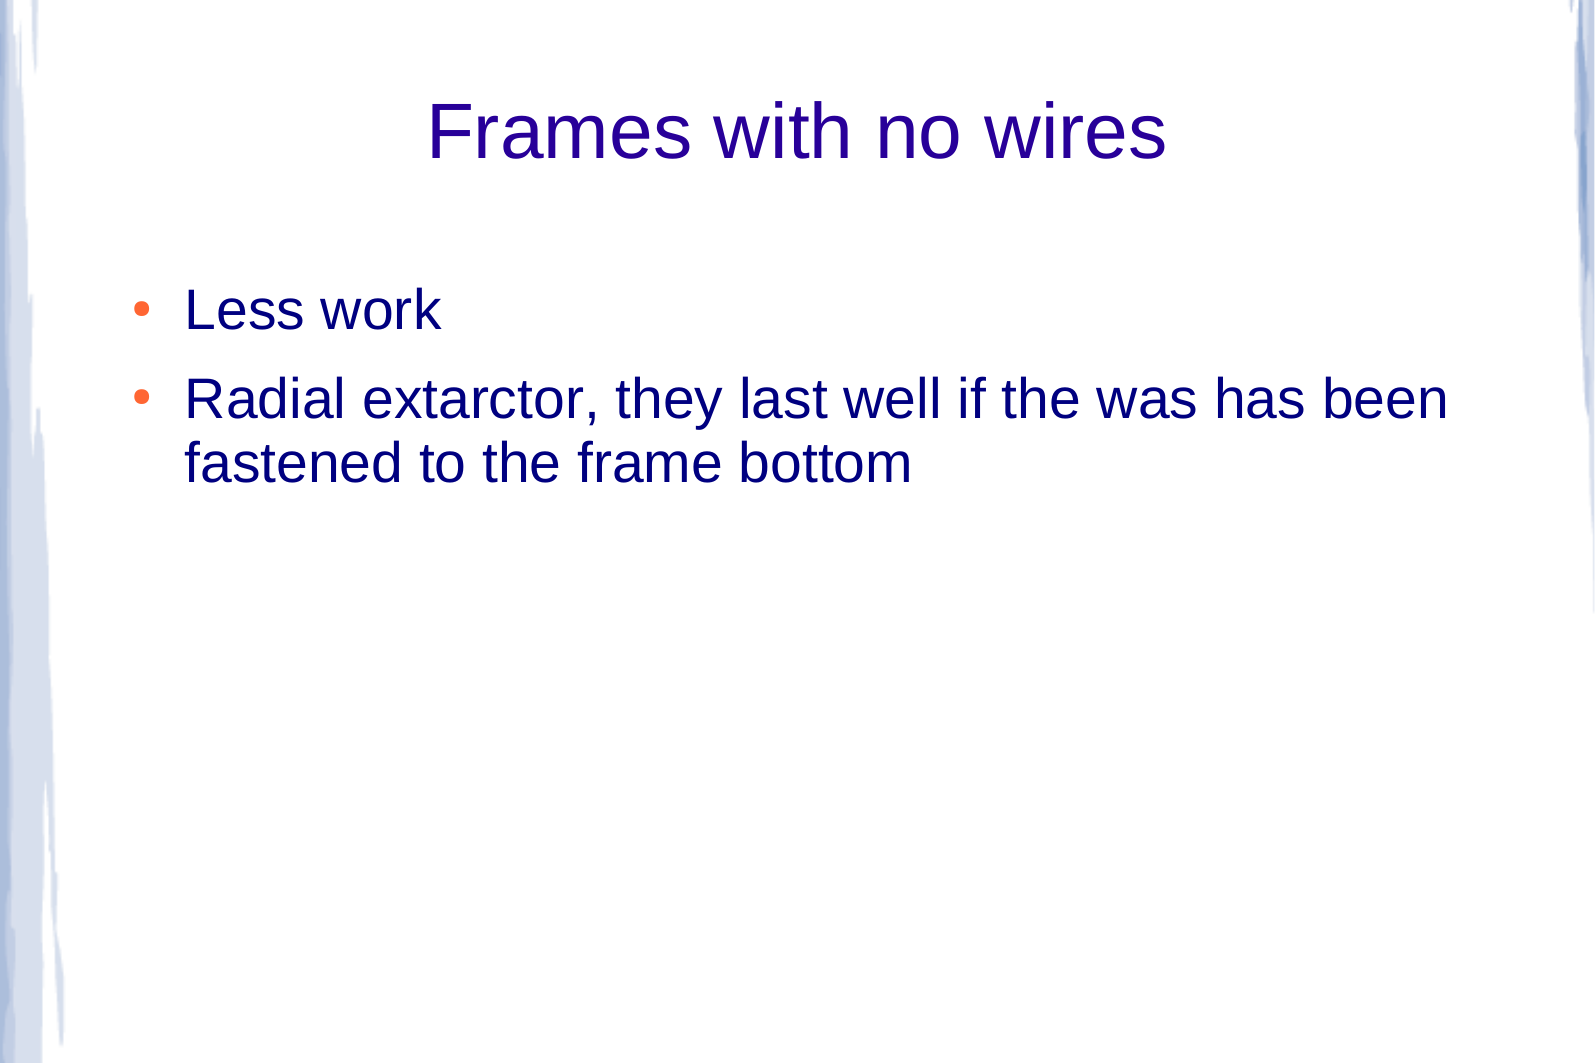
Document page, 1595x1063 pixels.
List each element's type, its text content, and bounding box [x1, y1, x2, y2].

list Less work Radial extarctor, they last well if the was has been fastened to the frame bottom [113, 278, 1515, 861]
picture [0, 0, 1595, 1063]
title Frames with no wires [79, 42, 1515, 220]
